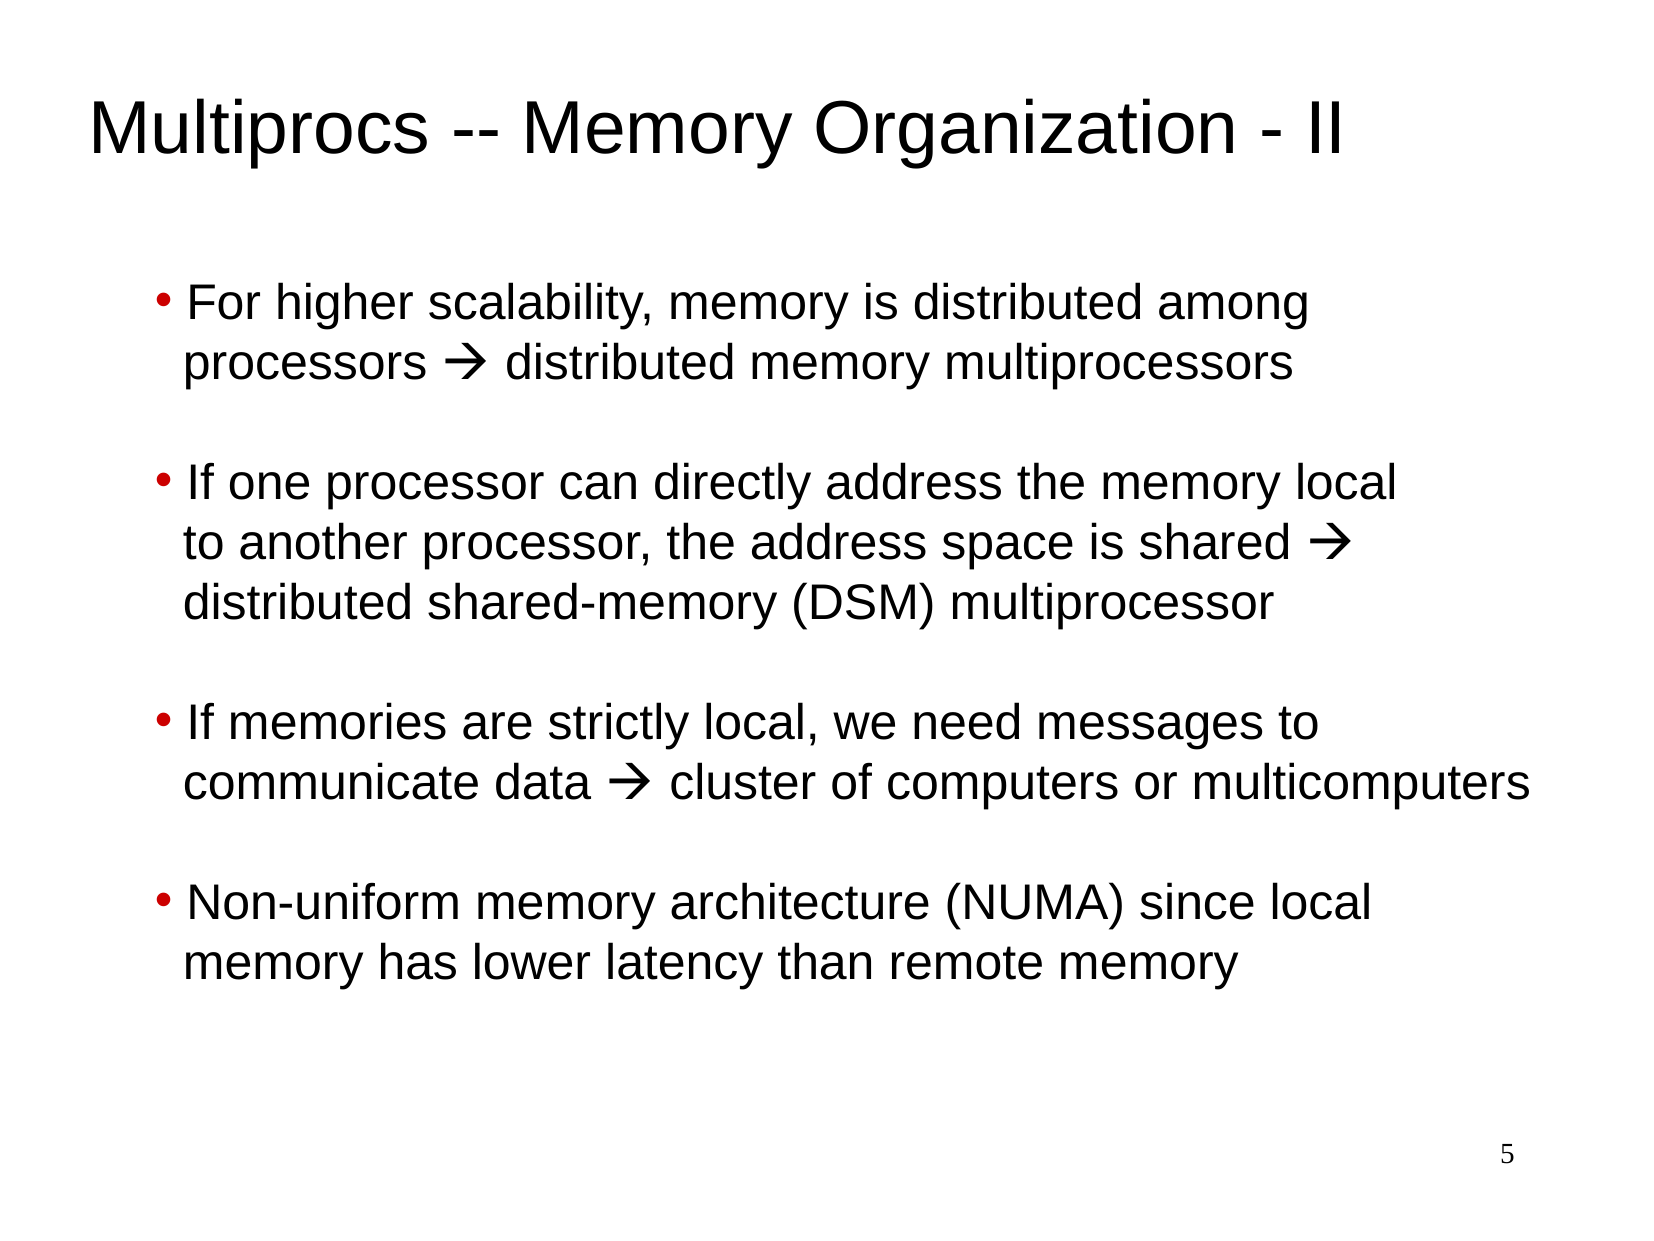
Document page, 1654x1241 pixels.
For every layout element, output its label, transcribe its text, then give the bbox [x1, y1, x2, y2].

text_box For higher scalability, memory is distributed among processors  distributed memory multiprocessors If one processor can directly address the memory local to another processor, the address space is shared  distributed shared-memory (DSM) multiprocessor If memories are strictly local, we need messages to communicate data  cluster of computers or multicomputers Non-uniform memory architecture (NUMA) since local memory has lower latency than remote memory [140, 261, 1547, 998]
text_box <number> [1184, 1129, 1530, 1213]
text_box Multiprocs -- Memory Organization - II [73, 71, 1363, 177]
